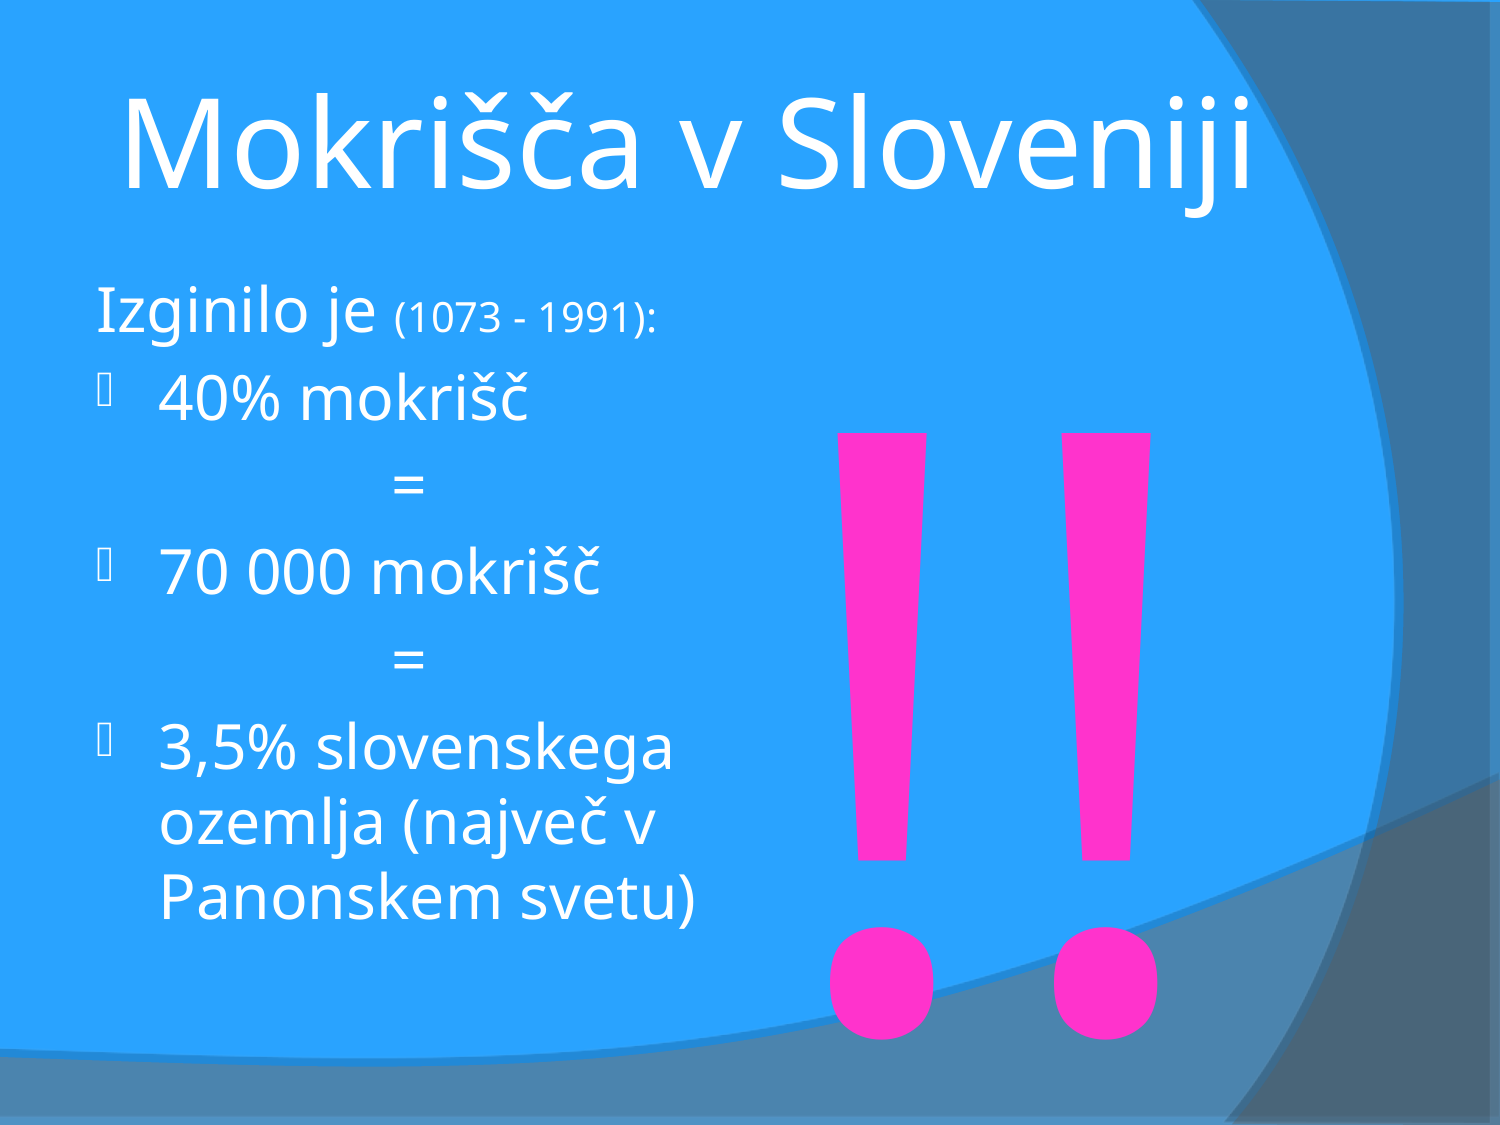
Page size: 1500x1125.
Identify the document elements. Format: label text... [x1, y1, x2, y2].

text_box !!! [749, 187, 1414, 1032]
title Mokrišča v Sloveniji [75, 45, 1300, 233]
list Izginilo je (1073 - 1991): 40% mokrišč = 70 000 mokrišč = 3,5% slovenskega ozemlja (največ v Panonskem svetu) [75, 262, 739, 1043]
